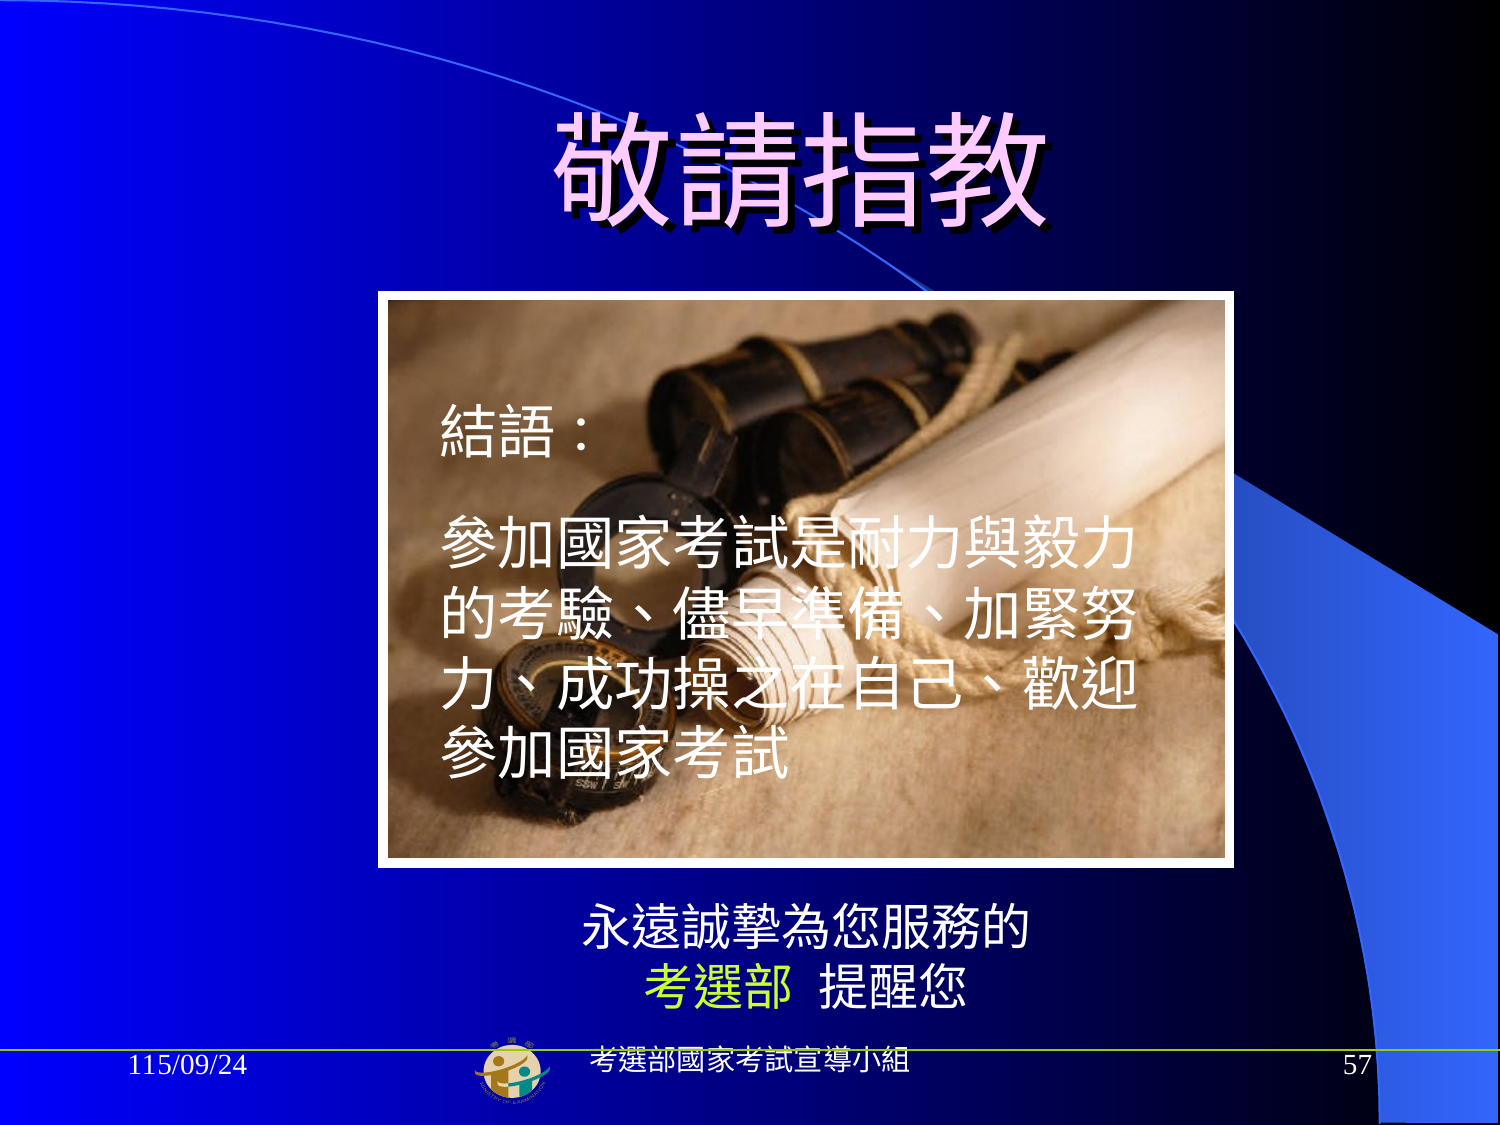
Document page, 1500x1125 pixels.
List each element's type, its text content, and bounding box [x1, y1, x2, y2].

text_box 敬請指教 [374, 84, 1225, 251]
picture [387, 299, 1225, 859]
text_box 永遠誠摯為您服務的 考選部 提醒您 [374, 887, 1238, 1023]
text_box 結語： 參加國家考試是耐力與毅力的考驗、儘早準備、加緊努力、成功操之在自己、歡迎參加國家考試 [424, 387, 1199, 875]
